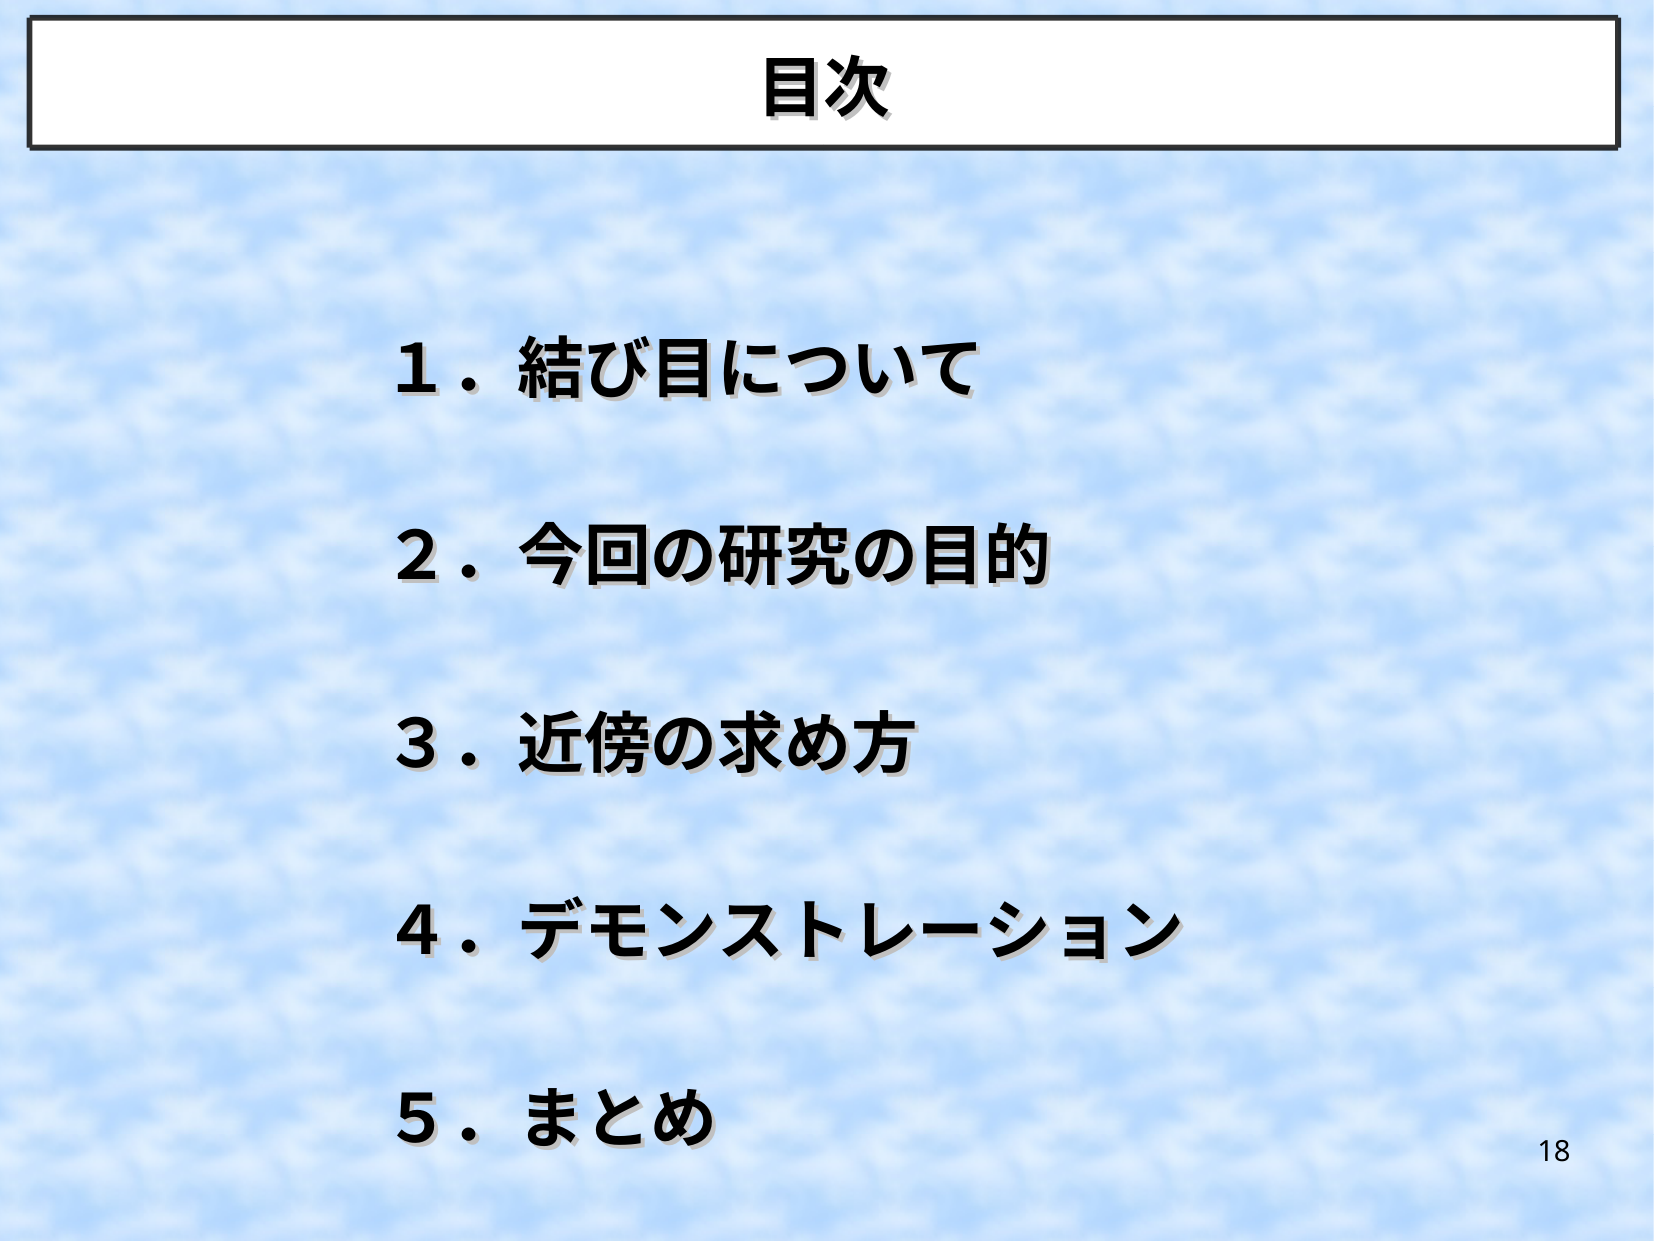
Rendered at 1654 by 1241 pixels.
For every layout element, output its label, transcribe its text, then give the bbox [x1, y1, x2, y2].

text_box 目次 [29, 17, 1619, 148]
text_box １．結び目について ２．今回の研究の目的 ３．近傍の求め方 ４．デモンストレーション ５．まとめ [369, 307, 1285, 984]
picture [0, 0, 1654, 1241]
